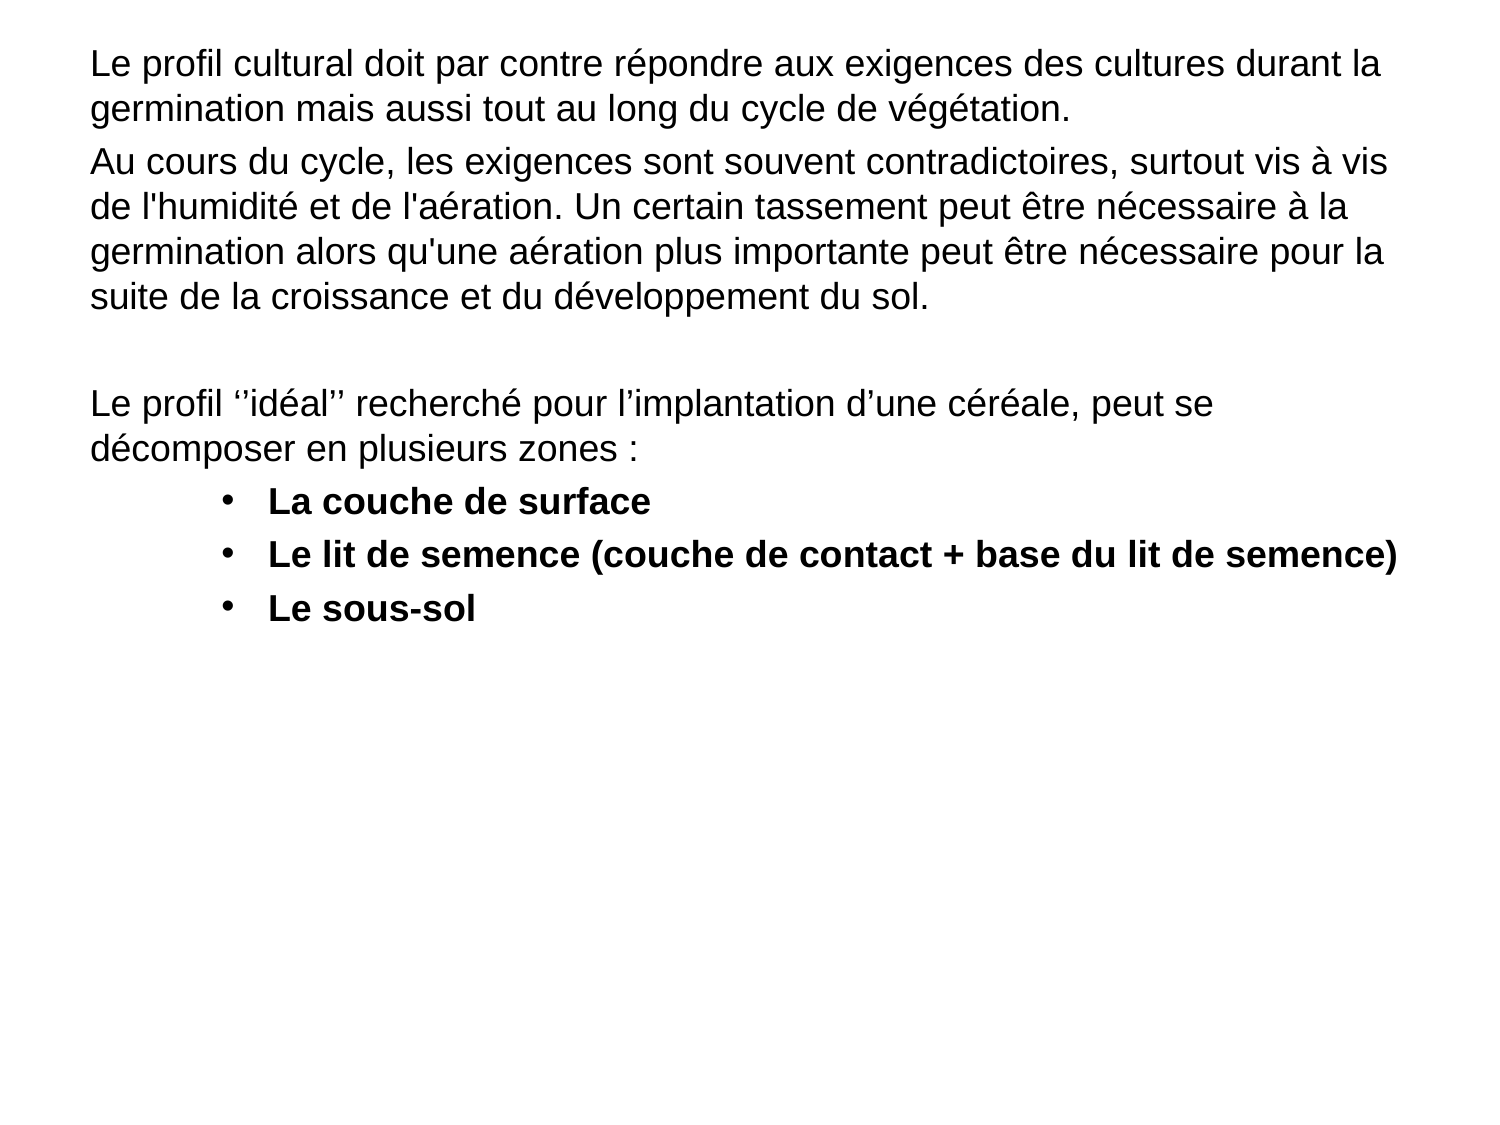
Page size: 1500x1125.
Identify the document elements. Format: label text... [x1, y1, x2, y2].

list Le profil cultural doit par contre répondre aux exigences des cultures durant la germination mais aussi tout au long du cycle de végétation. Au cours du cycle, les exigences sont souvent contradictoires, surtout vis à vis de l'humidité et de l'aération. Un certain tassement peut être nécessaire à la germination alors qu'une aération plus importante peut être nécessaire pour la suite de la croissance et du développement du sol. Le profil ‘’idéal’’ recherché pour l’implantation d’une céréale, peut se décomposer en plusieurs zones : La couche de surface Le lit de semence (couche de contact + base du lit de semence) Le sous-sol [75, 31, 1426, 1005]
